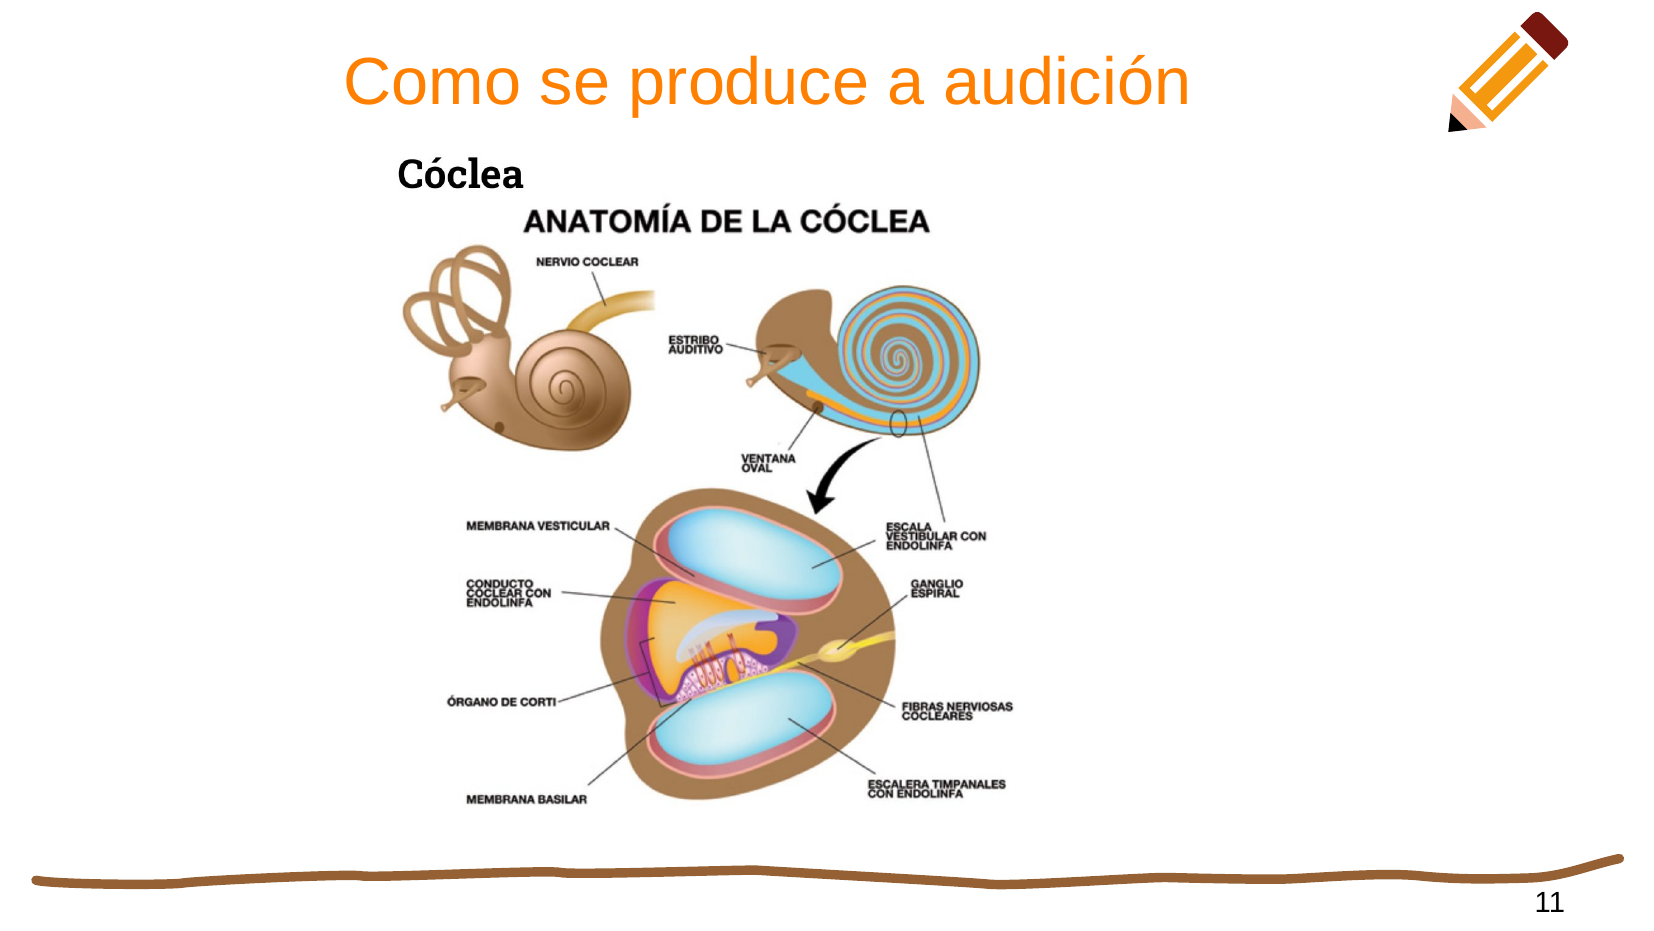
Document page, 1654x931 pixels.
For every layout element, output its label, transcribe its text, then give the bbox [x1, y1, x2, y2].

title Como se produce a audición [88, 29, 1447, 133]
picture [379, 153, 1034, 828]
